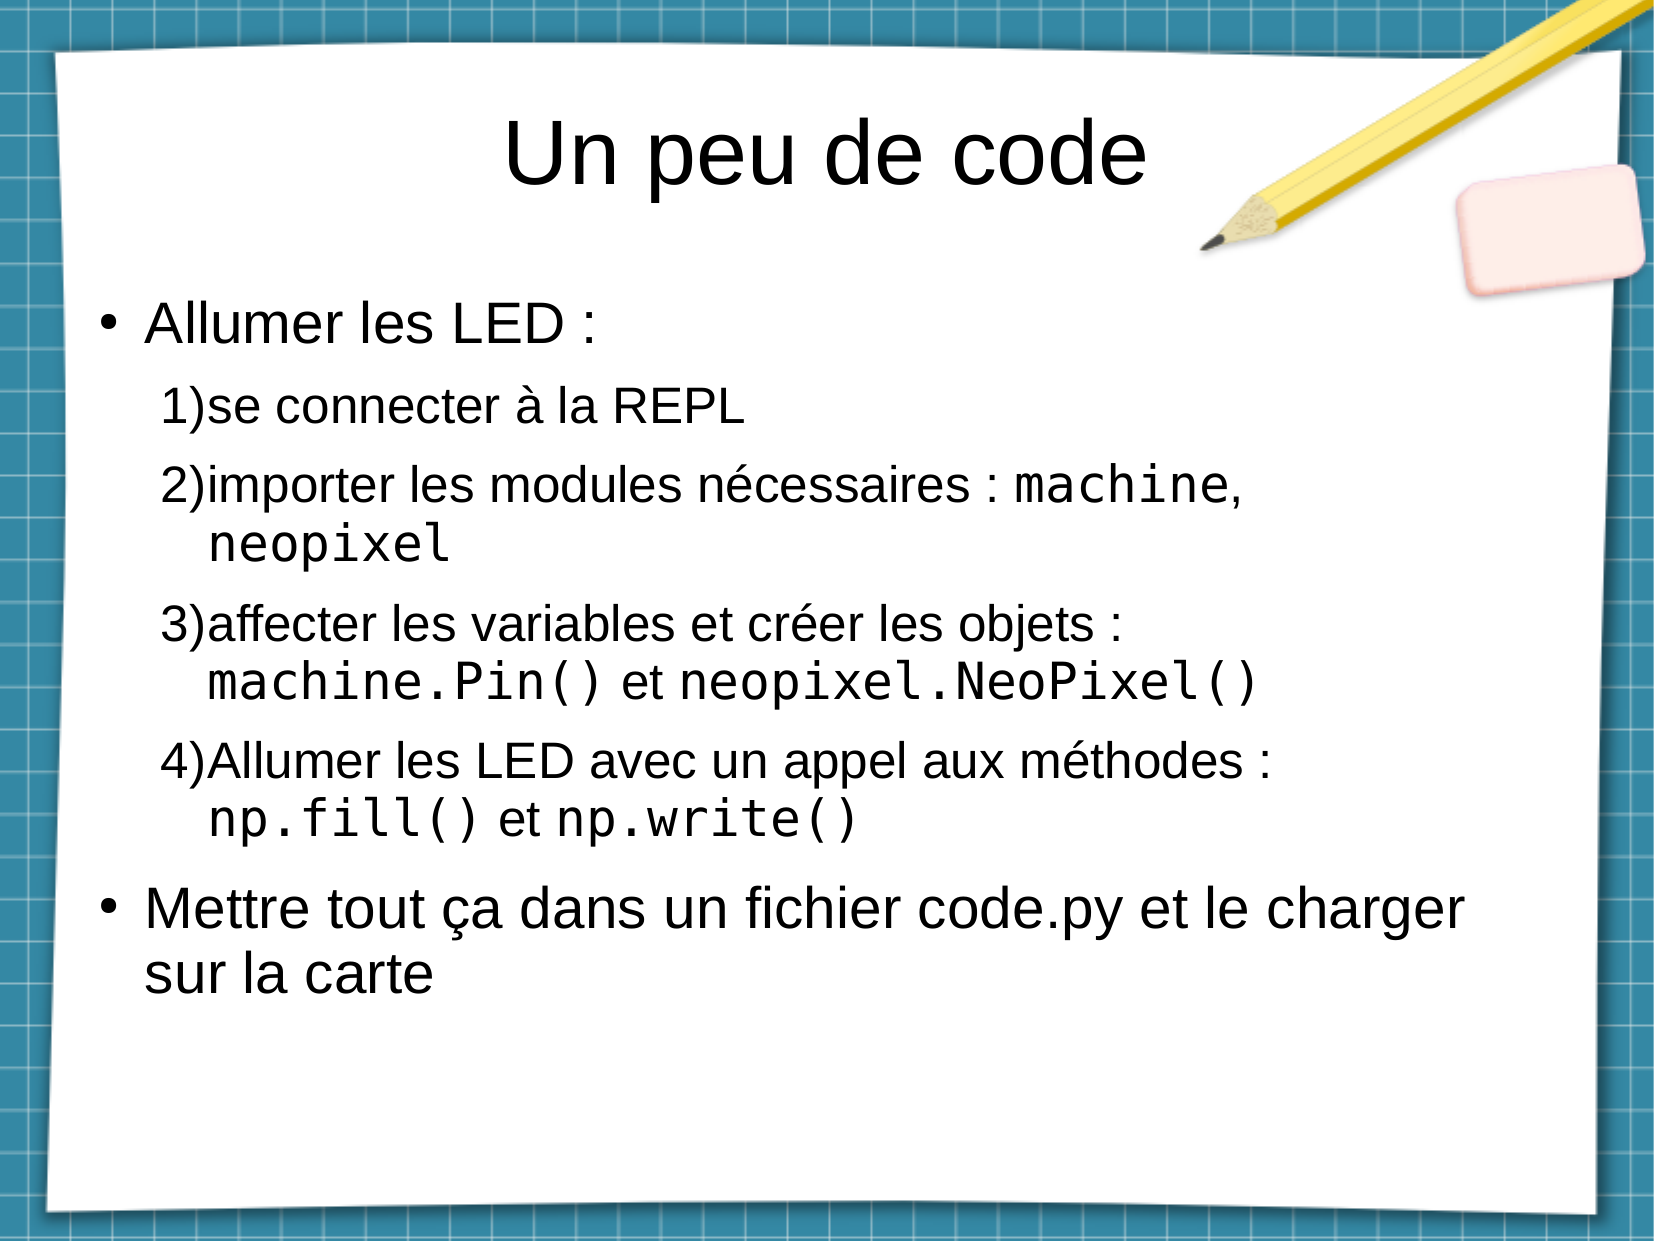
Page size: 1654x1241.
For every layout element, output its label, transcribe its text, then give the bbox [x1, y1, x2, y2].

title Un peu de code [82, 49, 1571, 257]
picture [0, 0, 1654, 1241]
list Allumer les LED : se connecter à la REPL importer les modules nécessaires : machine, neopixel affecter les variables et créer les objets : machine.Pin() et neopixel.NeoPixel() Allumer les LED avec un appel aux méthodes : np.fill() et np.write() Mettre tout ça dans un fichier code.py et le charger sur la carte [82, 290, 1501, 1010]
